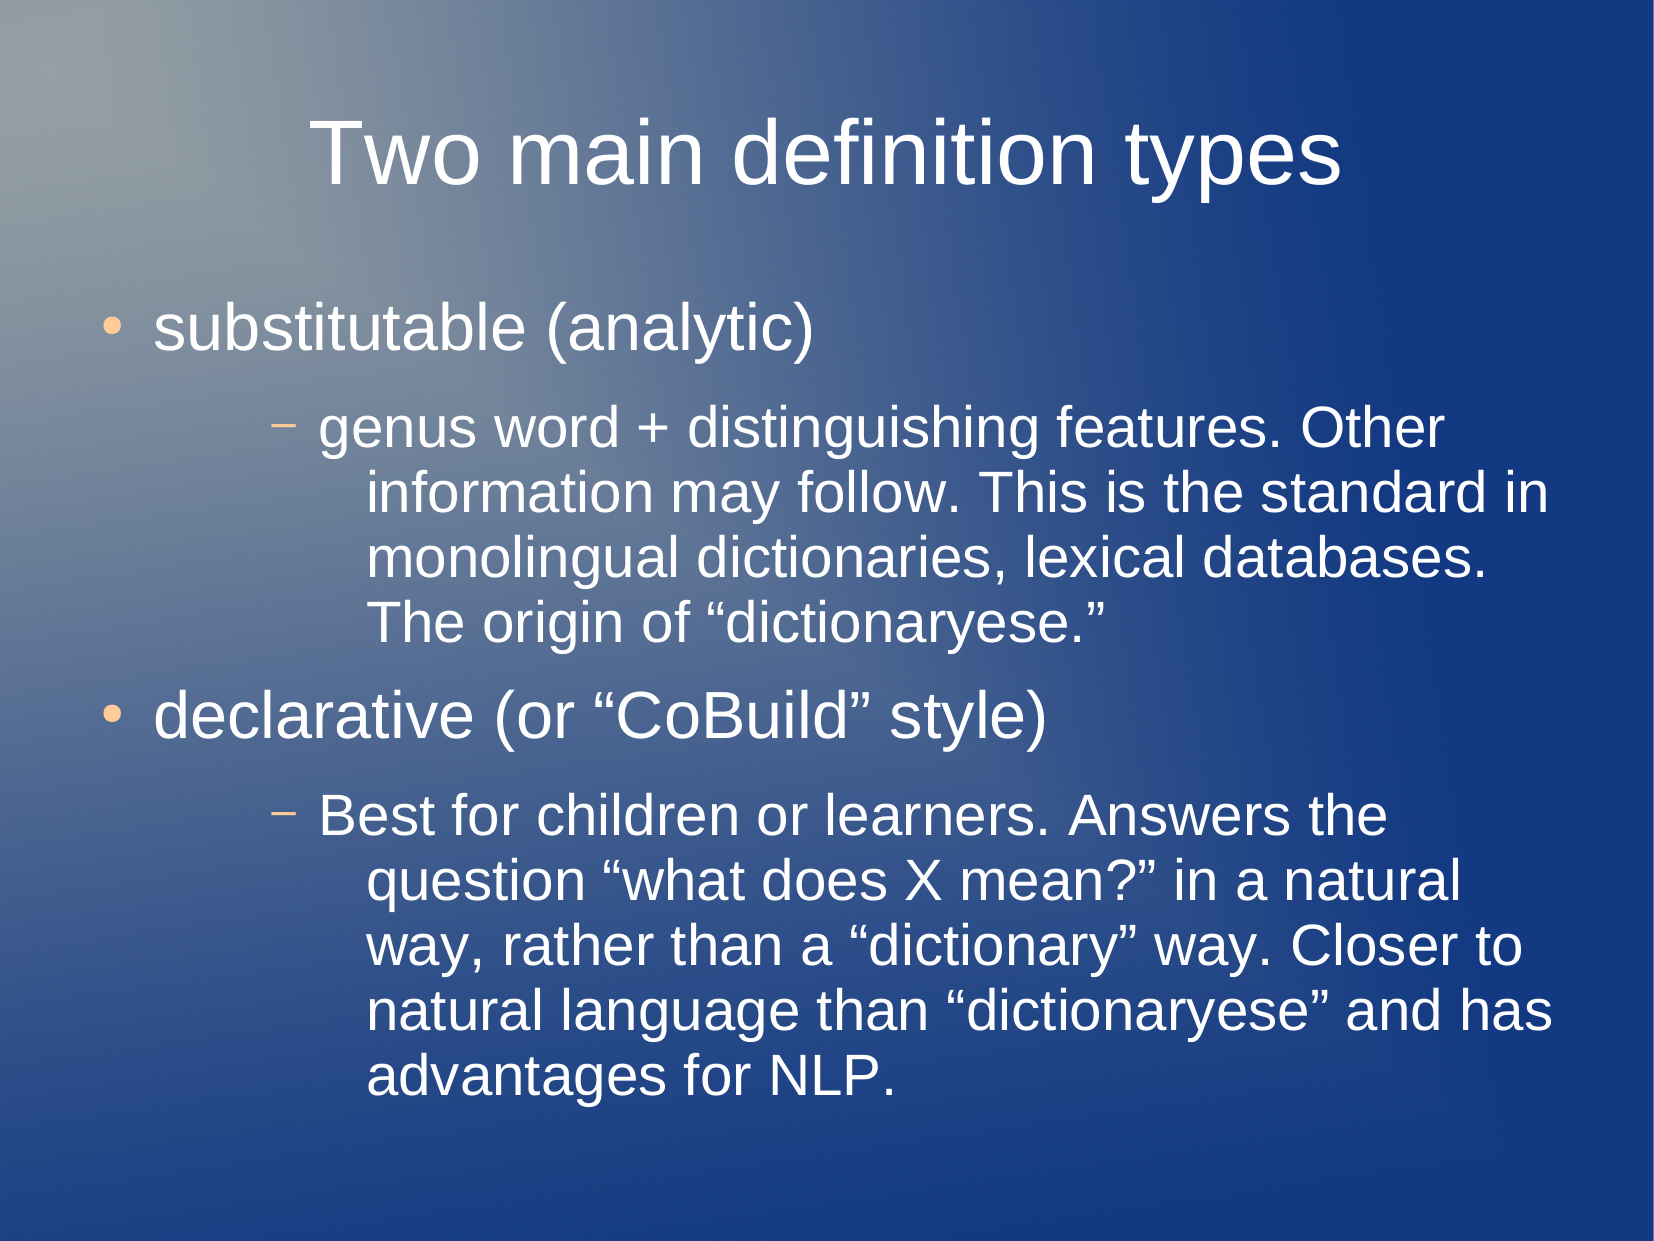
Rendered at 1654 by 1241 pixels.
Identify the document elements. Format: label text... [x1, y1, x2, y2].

picture [0, 0, 1654, 1241]
list substitutable (analytic) genus word + distinguishing features. Other information may follow. This is the standard in monolingual dictionaries, lexical databases. The origin of “dictionaryese.” declarative (or “CoBuild” style) Best for children or learners. Answers the question “what does X mean?” in a natural way, rather than a “dictionary” way. Closer to natural language than “dictionaryese” and has advantages for NLP. [82, 290, 1571, 1106]
title Two main definition types [82, 56, 1571, 250]
